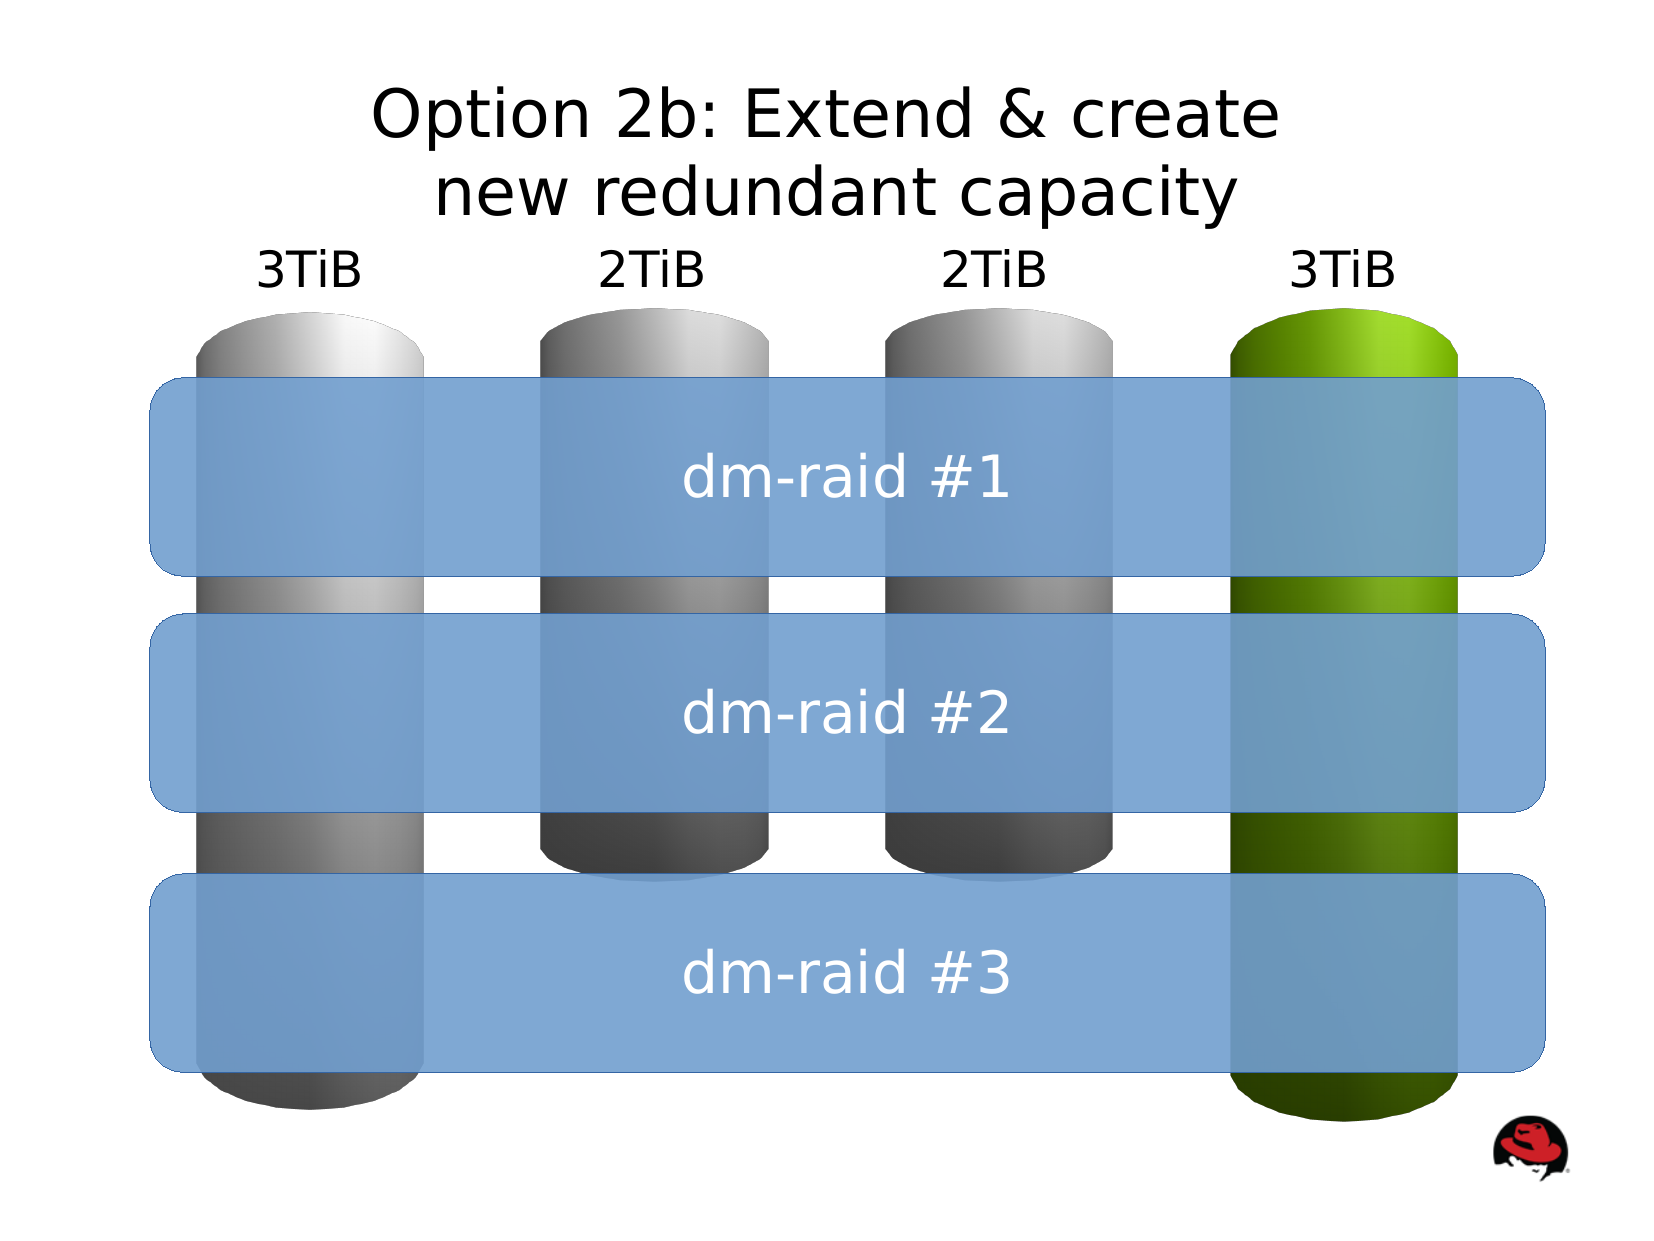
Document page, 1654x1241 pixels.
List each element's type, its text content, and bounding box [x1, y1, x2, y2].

text_box dm-raid #2 [149, 613, 1546, 813]
text_box dm-raid #1 [149, 377, 1546, 577]
text_box 3TiB [1273, 234, 1413, 308]
text_box 2TiB [925, 234, 1064, 308]
text_box dm-raid #3 [149, 873, 1546, 1073]
text_box 3TiB [240, 234, 379, 308]
text_box 2TiB [582, 234, 722, 308]
title Option 2b: Extend & create new redundant capacity [82, 49, 1571, 257]
picture [1492, 1113, 1576, 1191]
